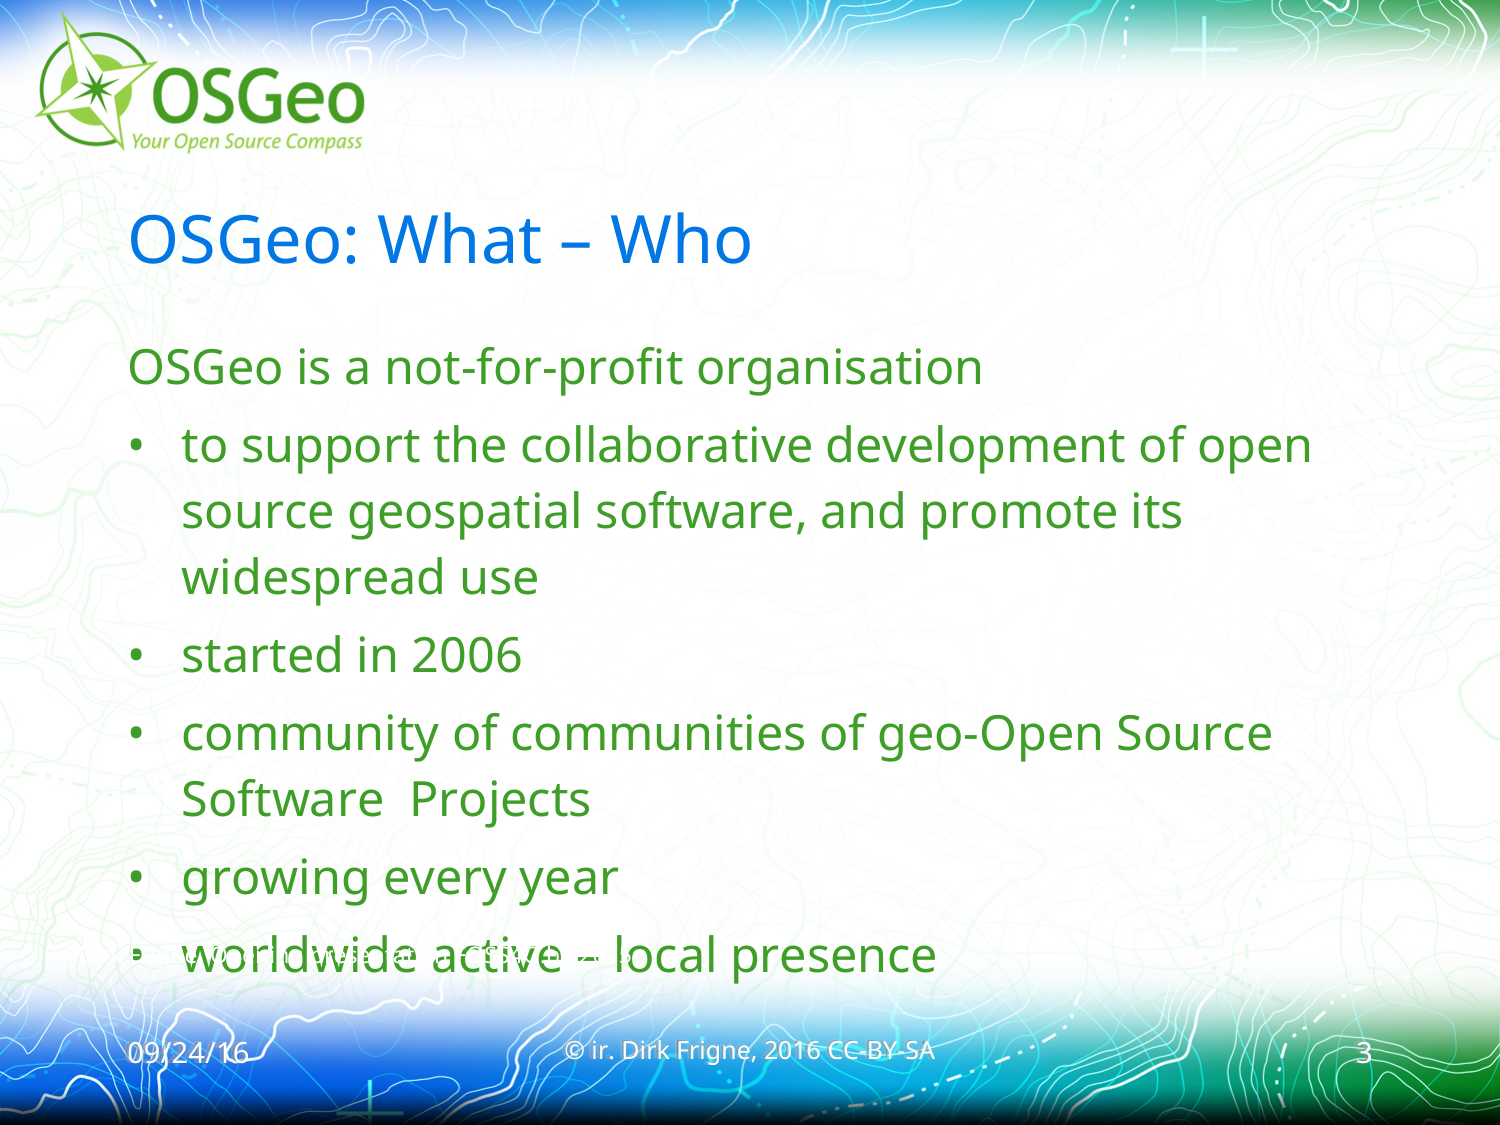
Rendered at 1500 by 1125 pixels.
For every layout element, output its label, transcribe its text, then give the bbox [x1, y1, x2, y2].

picture [0, 0, 1500, 1125]
title OSGeo: What – Who [112, 187, 1388, 288]
text_box [1] Dirk Frigne, Opening presentation FOSS4G.be 2015 [29, 933, 699, 976]
list OSGeo is a not-for-profit organisation to support the collaborative development of open source geospatial software, and promote its widespread use started in 2006 community of communities of geo-Open Source Software Projects growing every year worldwide active – local presence [112, 324, 1388, 1000]
